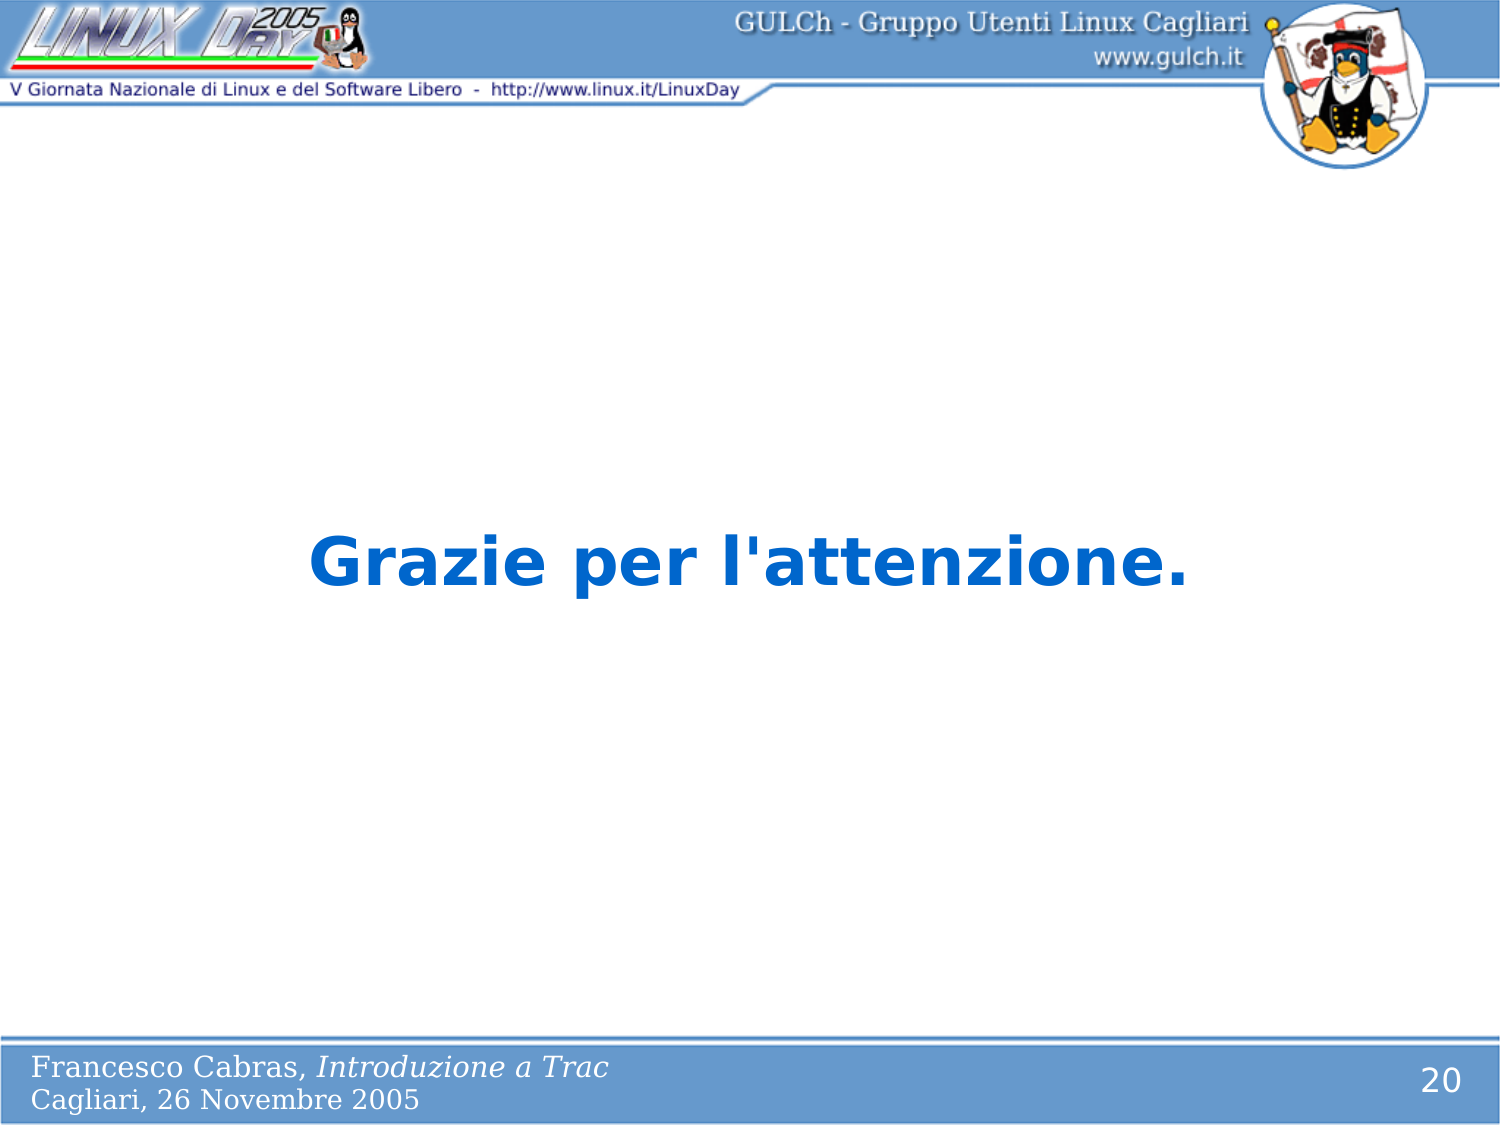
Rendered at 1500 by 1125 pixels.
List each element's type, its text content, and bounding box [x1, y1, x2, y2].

picture [0, 0, 1500, 1125]
text_box Grazie per l'attenzione. [308, 523, 1191, 602]
